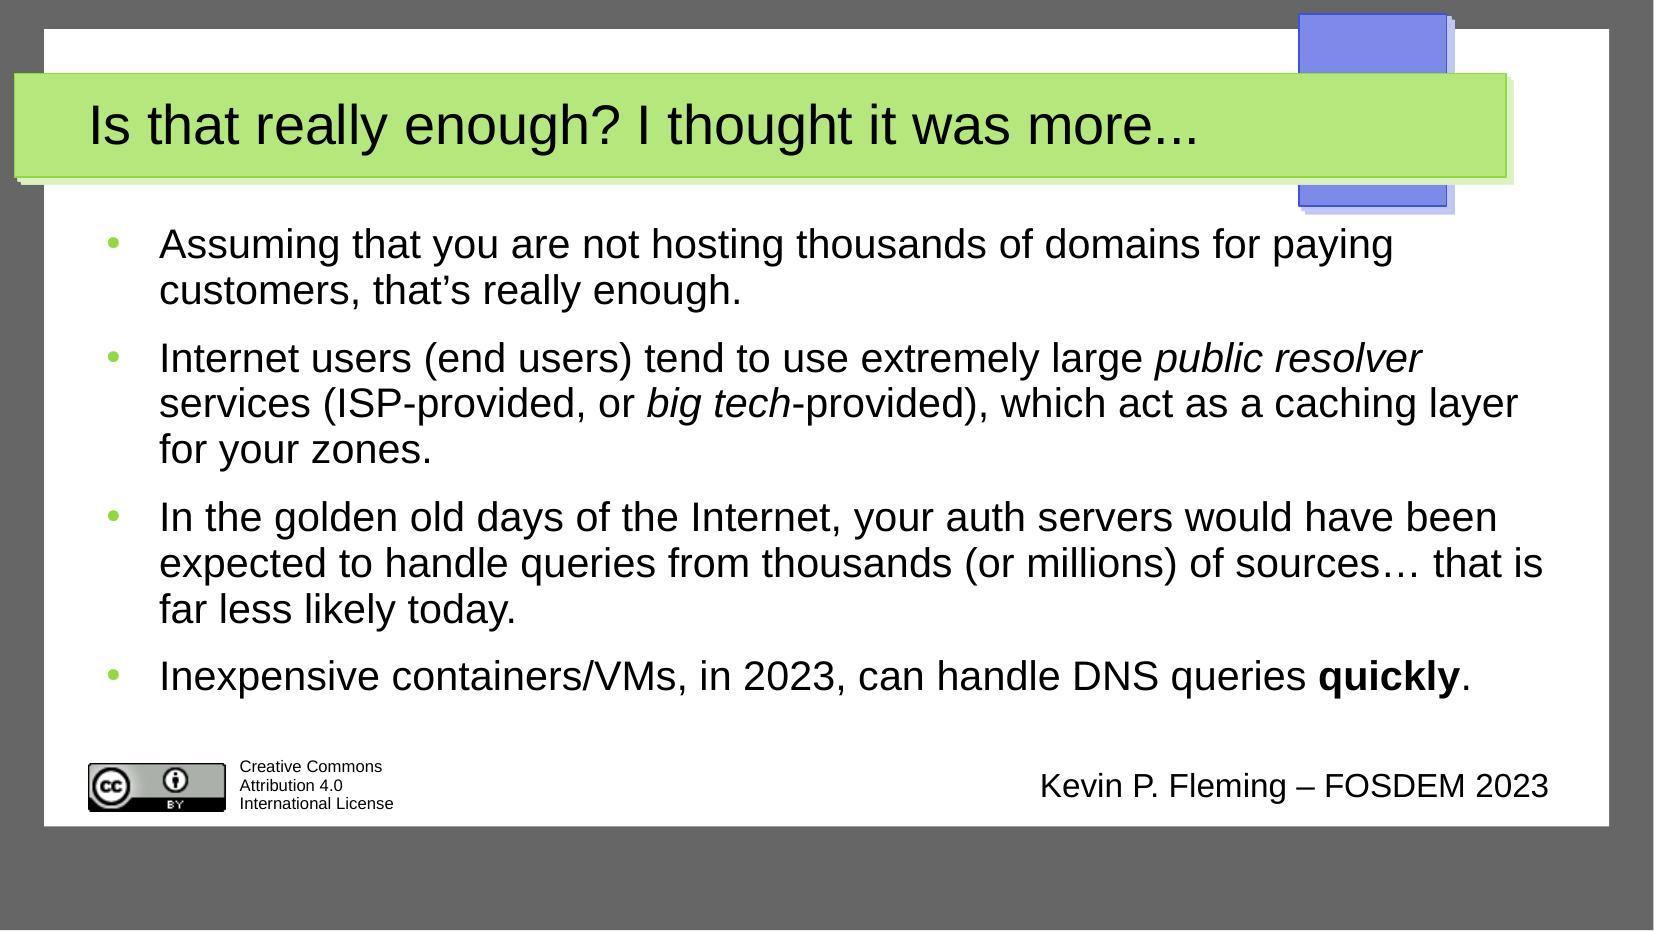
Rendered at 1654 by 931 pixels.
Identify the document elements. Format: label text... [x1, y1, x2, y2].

list Assuming that you are not hosting thousands of domains for paying customers, that’s really enough. Internet users (end users) tend to use extremely large public resolver services (ISP-provided, or big tech-provided), which act as a caching layer for your zones. In the golden old days of the Internet, your auth servers would have been expected to handle queries from thousands (or millions) of sources… that is far less likely today. Inexpensive containers/VMs, in 2023, can handle DNS queries quickly. [88, 221, 1565, 812]
title Is that really enough? I thought it was more... [88, 62, 1506, 188]
